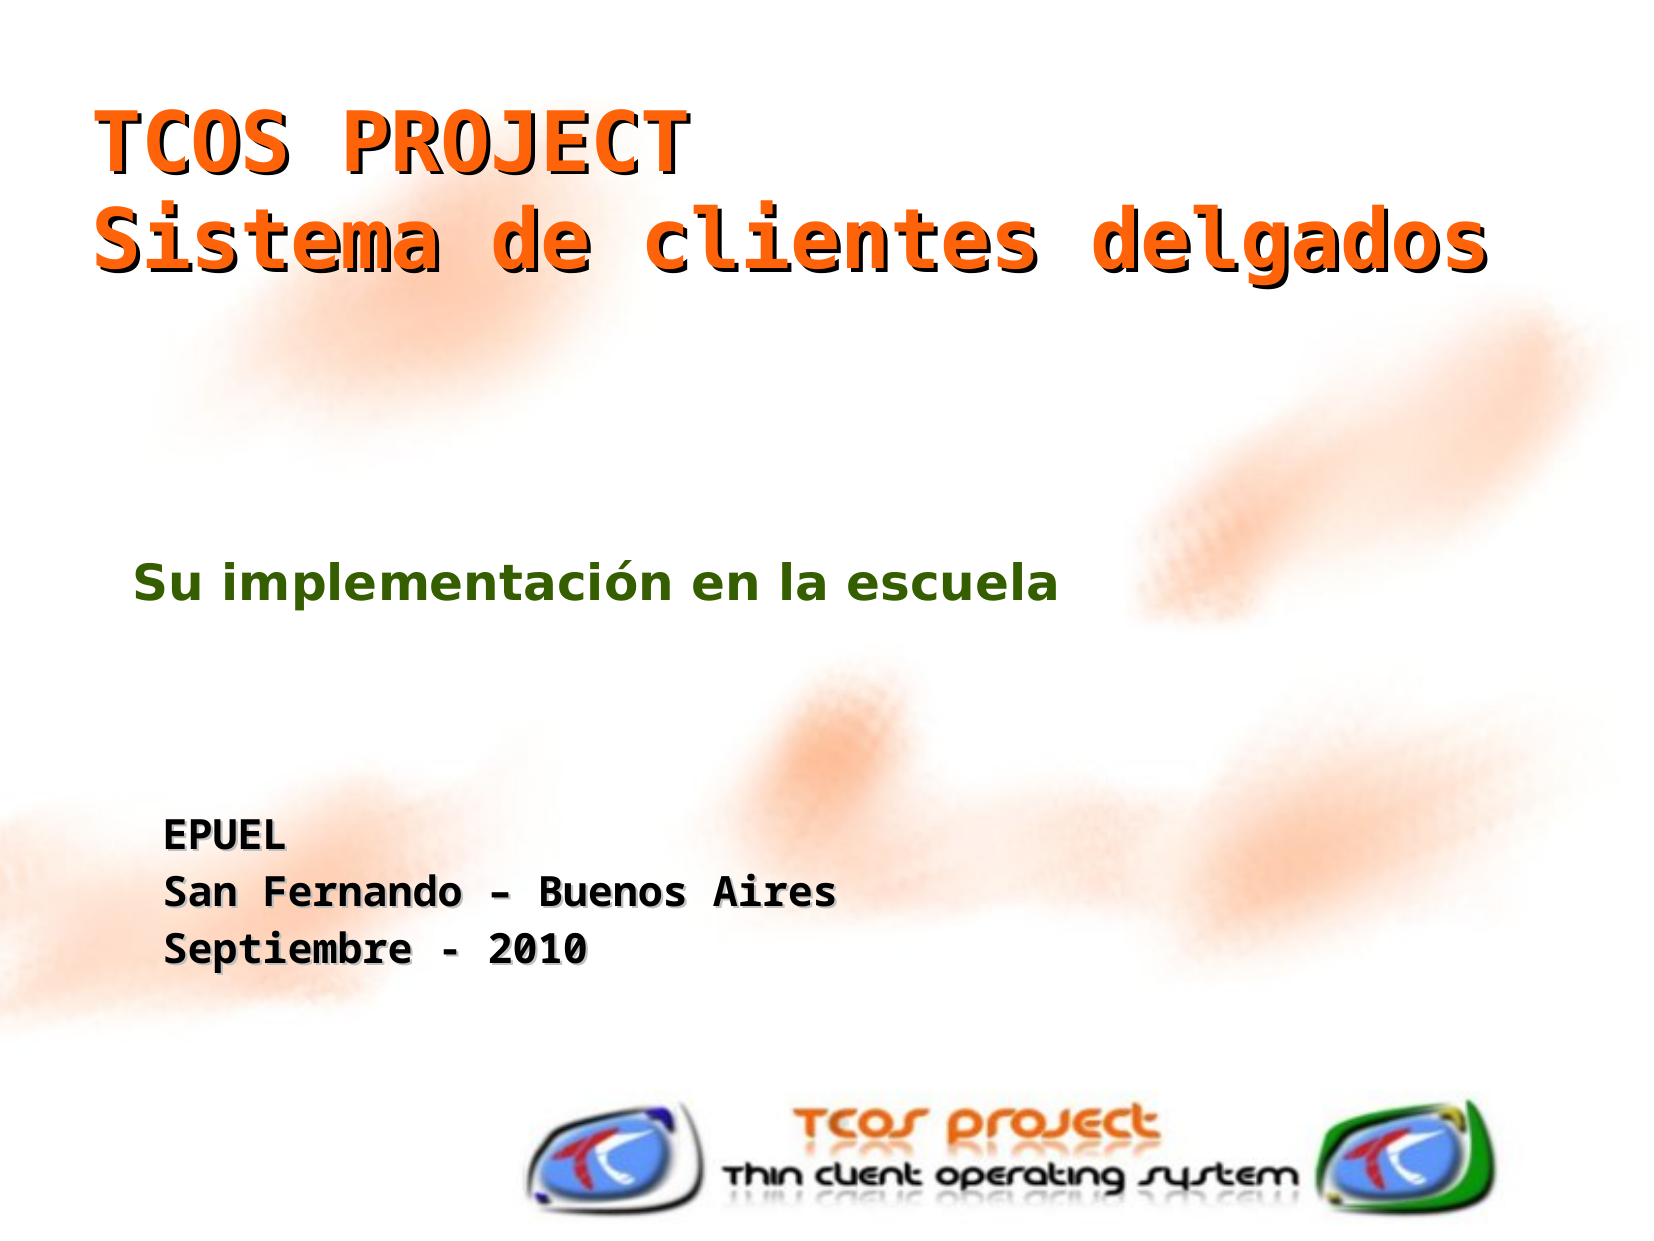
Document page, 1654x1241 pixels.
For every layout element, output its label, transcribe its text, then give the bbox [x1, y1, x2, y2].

picture [0, 0, 1654, 1241]
text_box TCOS PROJECT Sistema de clientes delgados [76, 86, 1506, 296]
text_box Su implementación en la escuela [118, 547, 1076, 621]
text_box EPUEL San Fernando – Buenos Aires Septiembre - 2010 [147, 797, 1300, 963]
